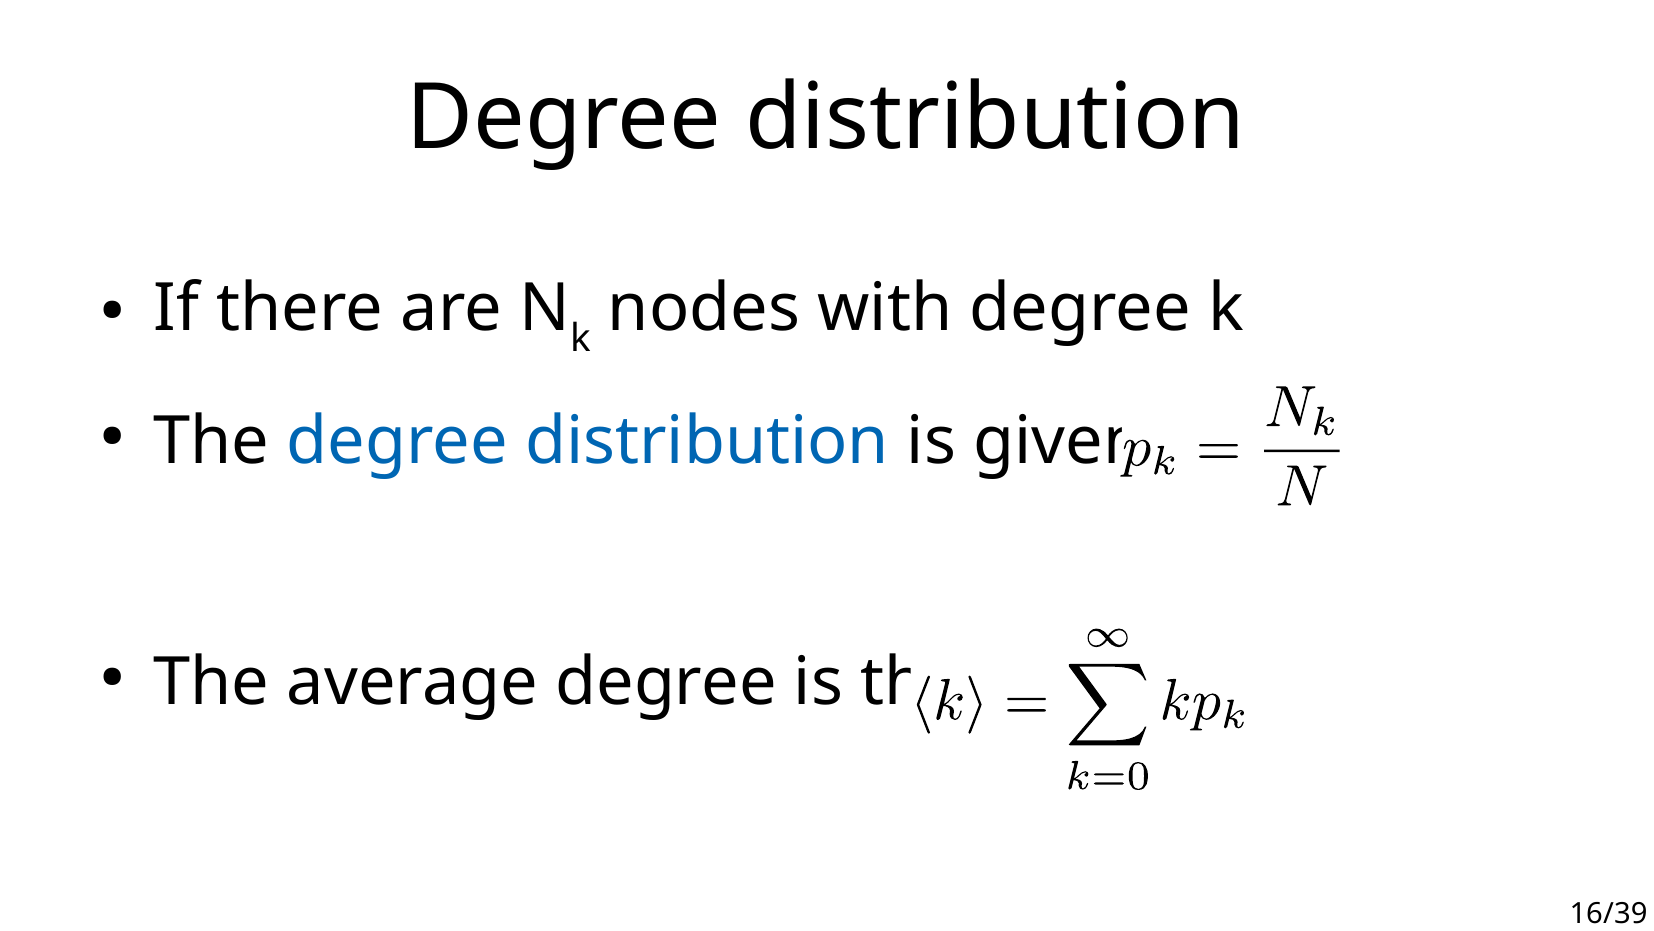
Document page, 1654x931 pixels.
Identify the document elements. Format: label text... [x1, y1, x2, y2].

text_box [910, 628, 1247, 790]
list If there are Nk nodes with degree k The degree distribution is given by The average degree is then [82, 258, 1571, 799]
text_box [1120, 386, 1340, 506]
title Degree distribution [82, 1, 1571, 226]
